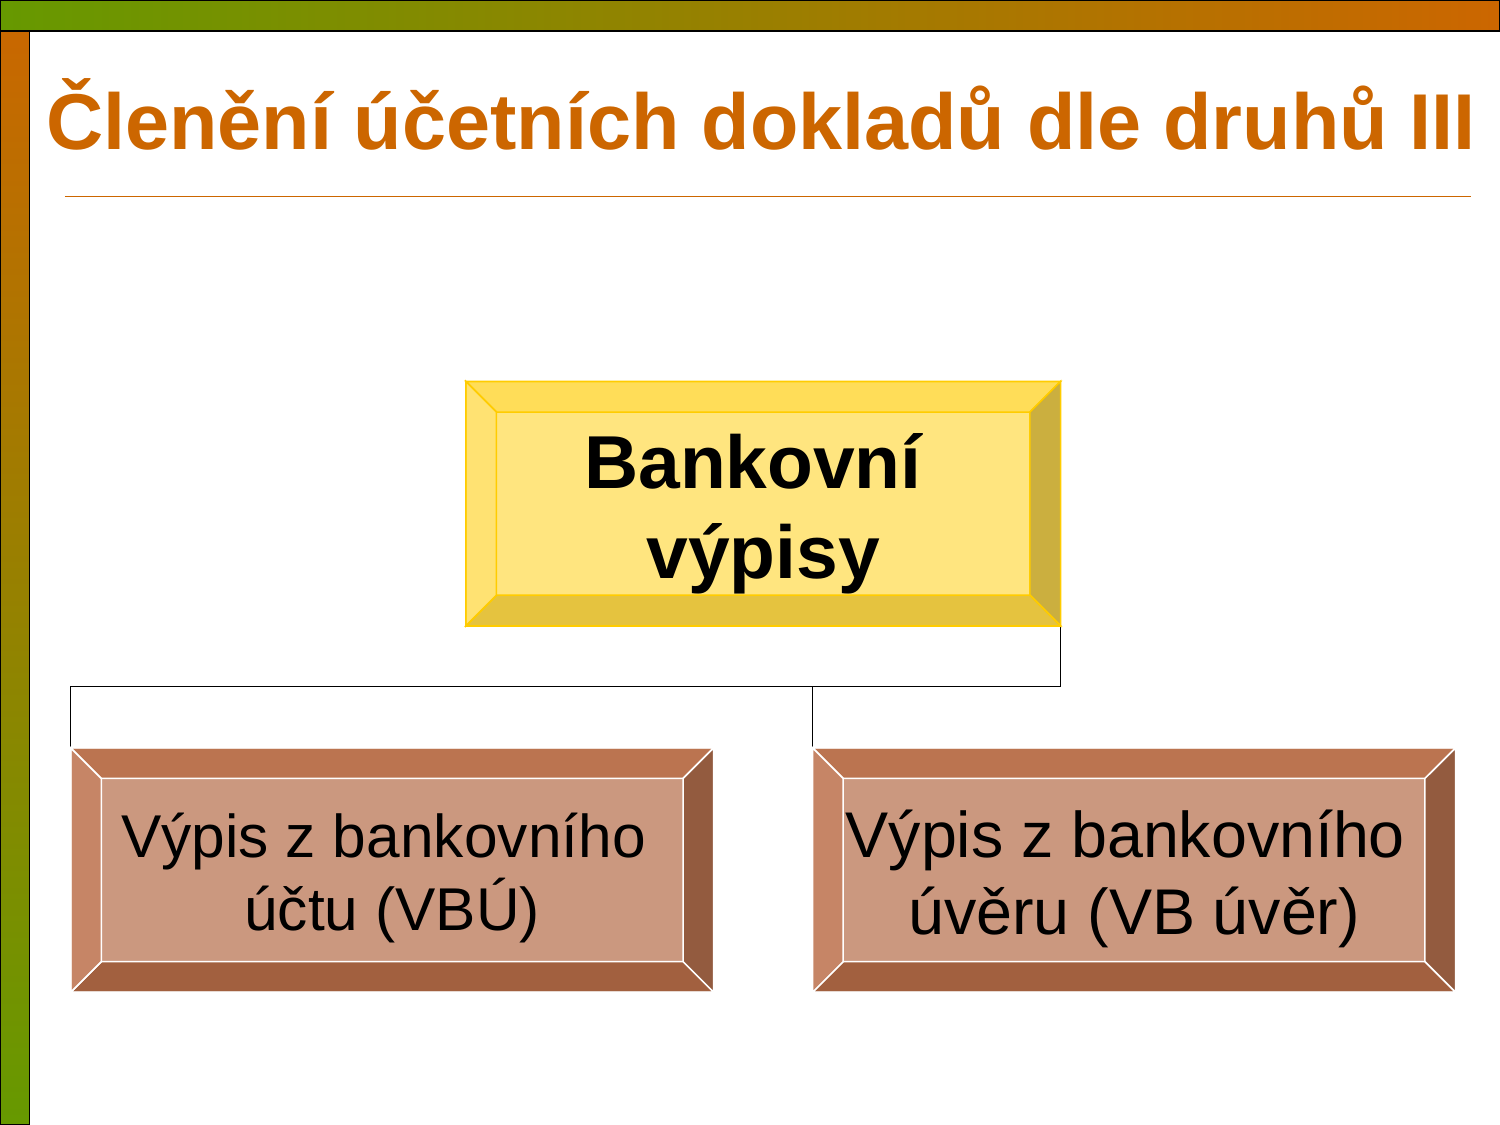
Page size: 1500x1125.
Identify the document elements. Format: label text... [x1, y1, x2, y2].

text_box Výpis z bankovního účtu (VBÚ) [102, 779, 683, 961]
text_box [0, 0, 1500, 1125]
text_box Bankovní výpisy [497, 413, 1029, 595]
text_box Výpis z bankovního úvěru (VB úvěr) [844, 779, 1424, 961]
title Členění účetních dokladů dle druhů III [30, 54, 1500, 173]
